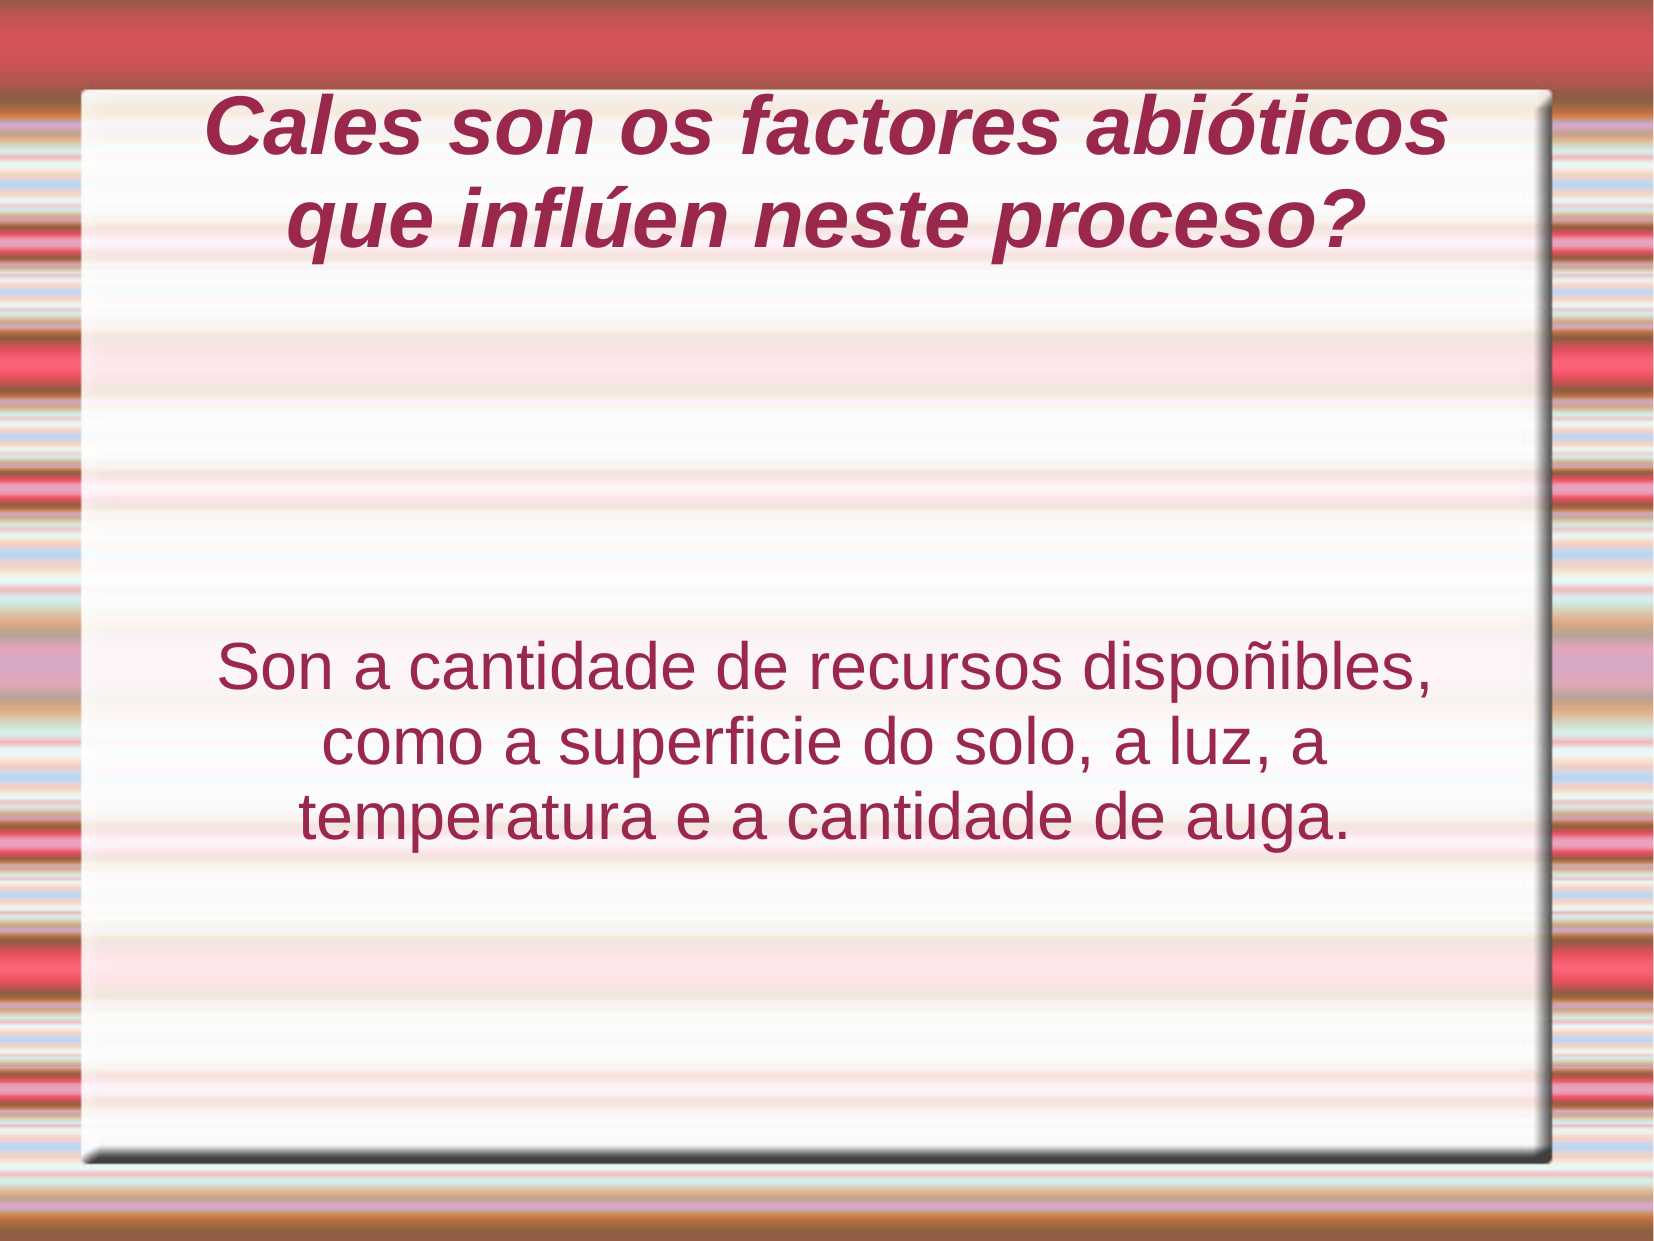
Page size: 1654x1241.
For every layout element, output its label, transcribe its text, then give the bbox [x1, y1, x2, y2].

subtitle Son a cantidade de recursos dispoñibles, como a superficie do solo, a luz, a temperatura e a cantidade de auga. [134, 350, 1516, 1133]
picture [0, 0, 1654, 1241]
title Cales son os factores abióticos que inflúen neste proceso? [121, 78, 1534, 358]
